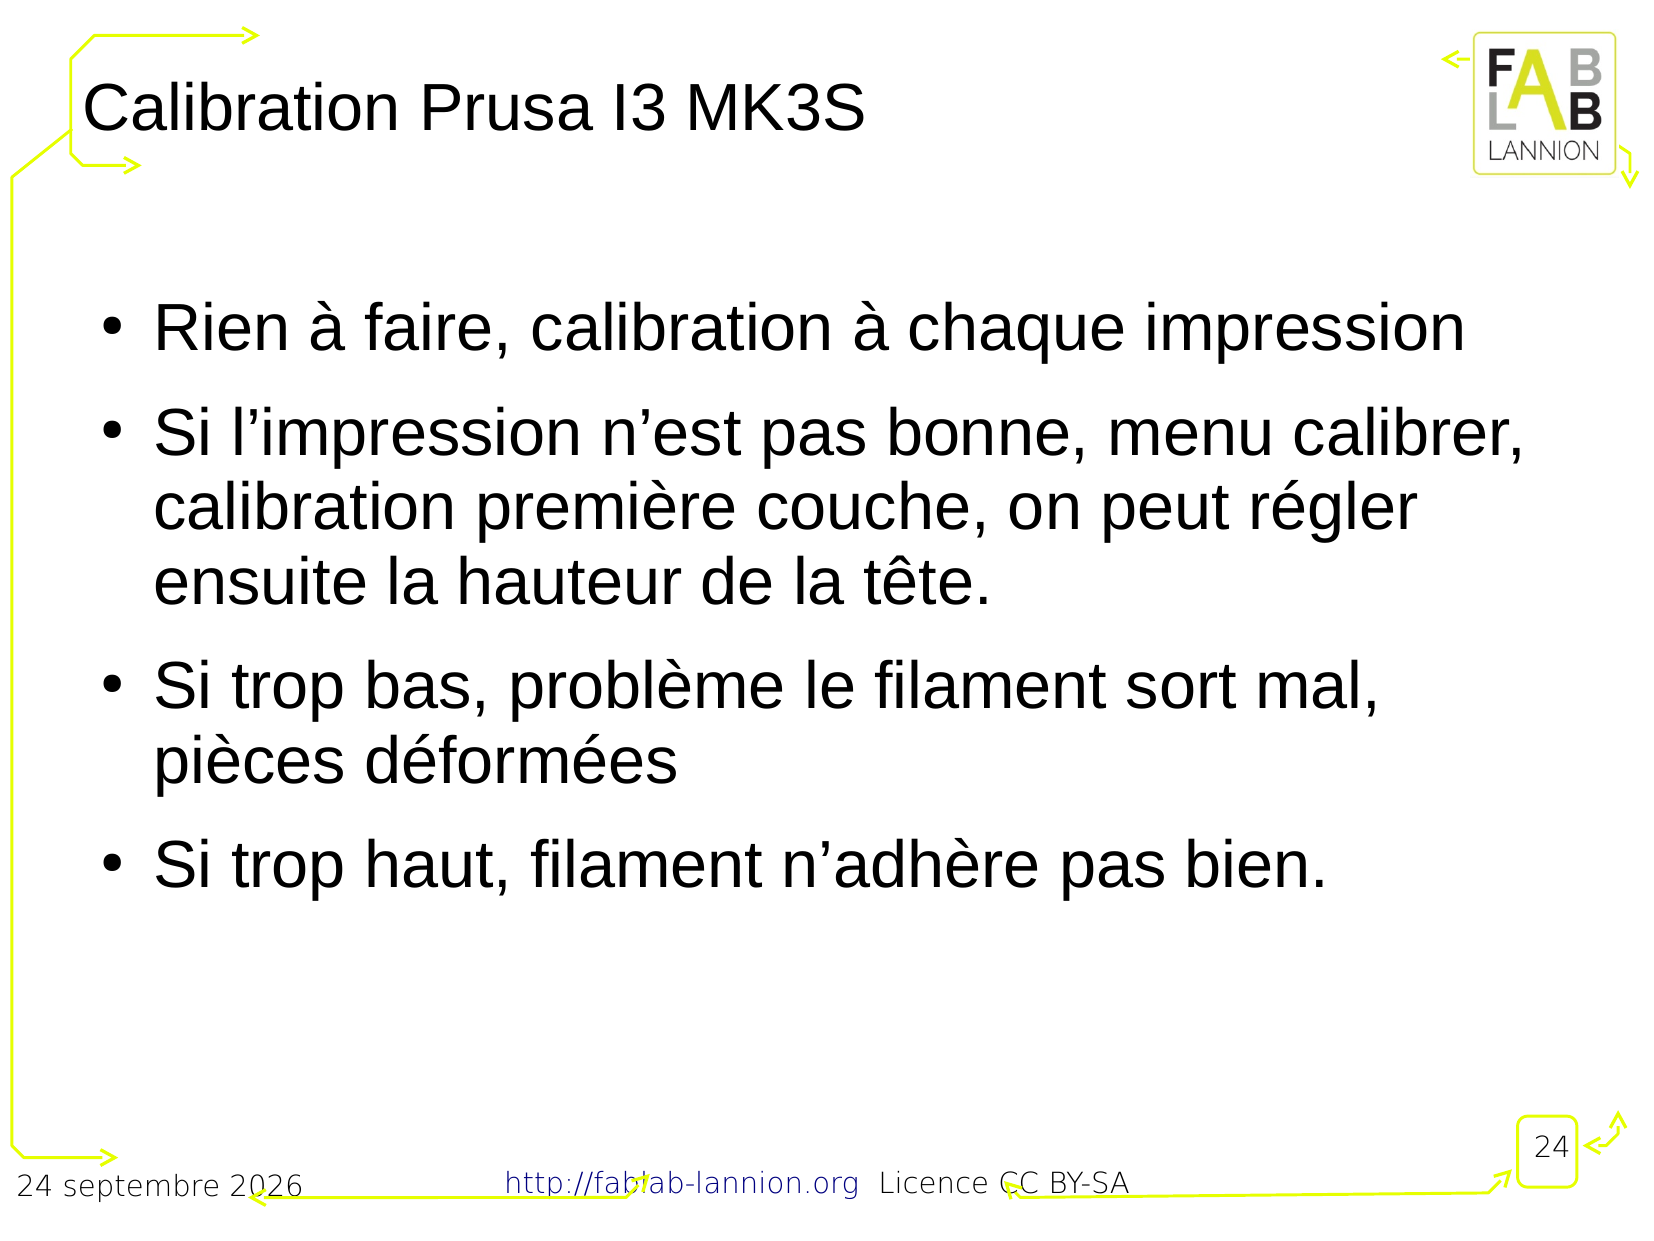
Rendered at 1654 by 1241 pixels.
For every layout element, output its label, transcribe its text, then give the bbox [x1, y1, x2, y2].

picture [1470, 29, 1619, 178]
title Calibration Prusa I3 MK3S [82, 49, 1441, 166]
list Rien à faire, calibration à chaque impression Si l’impression n’est pas bonne, menu calibrer, calibration première couche, on peut régler ensuite la hauteur de la tête. Si trop bas, problème le filament sort mal, pièces déformées Si trop haut, filament n’adhère pas bien. [82, 290, 1571, 1010]
